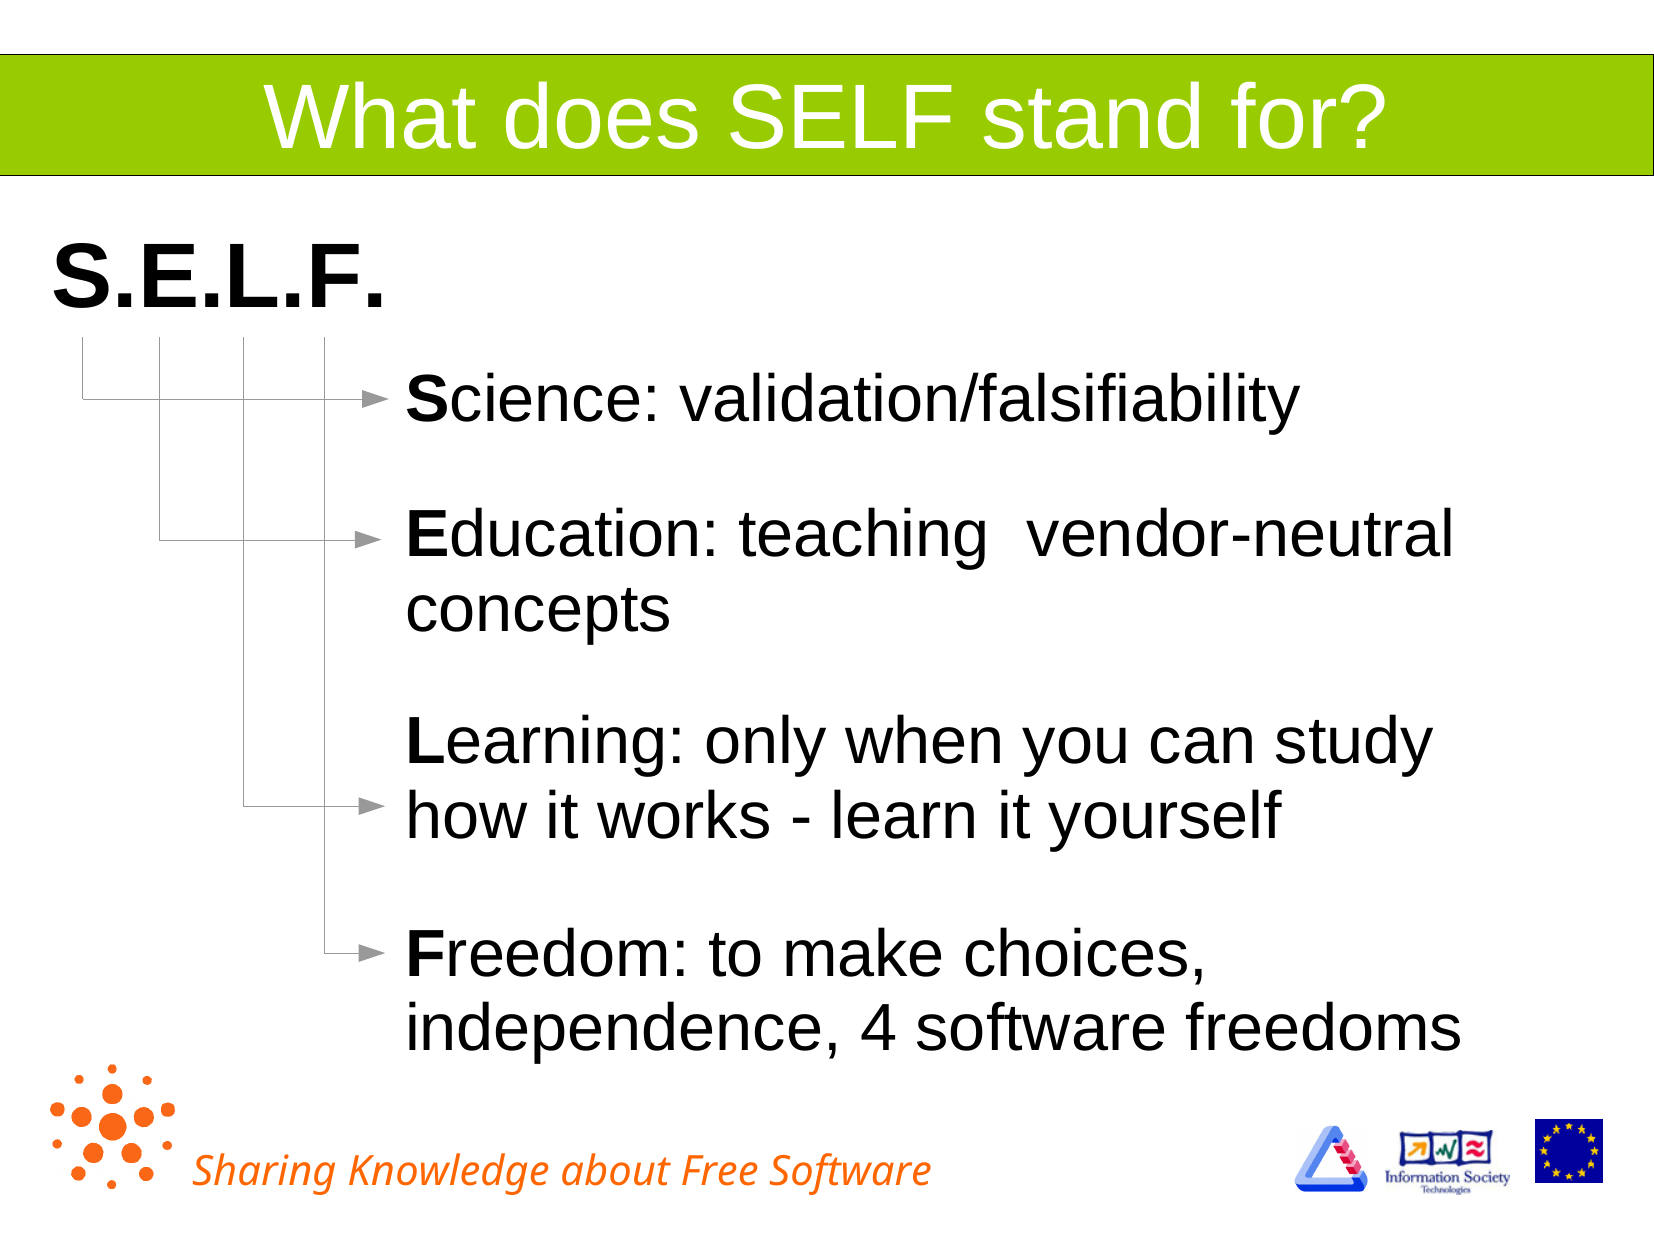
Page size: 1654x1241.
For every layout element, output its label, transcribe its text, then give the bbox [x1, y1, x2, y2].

text_box Education: teaching vendor-neutral concepts [405, 496, 1535, 666]
text_box Learning: only when you can study how it works - learn it yourself [405, 702, 1535, 873]
title What does SELF stand for? [82, 59, 1571, 174]
text_box Science: validation/falsifiability [405, 360, 1535, 479]
text_box S.E.L.F. [51, 224, 389, 343]
picture [1535, 1119, 1603, 1183]
picture [1385, 1130, 1510, 1195]
picture [50, 1064, 175, 1189]
text_box Freedom: to make choices, independence, 4 software freedoms [405, 915, 1535, 1085]
picture [1294, 1125, 1368, 1193]
